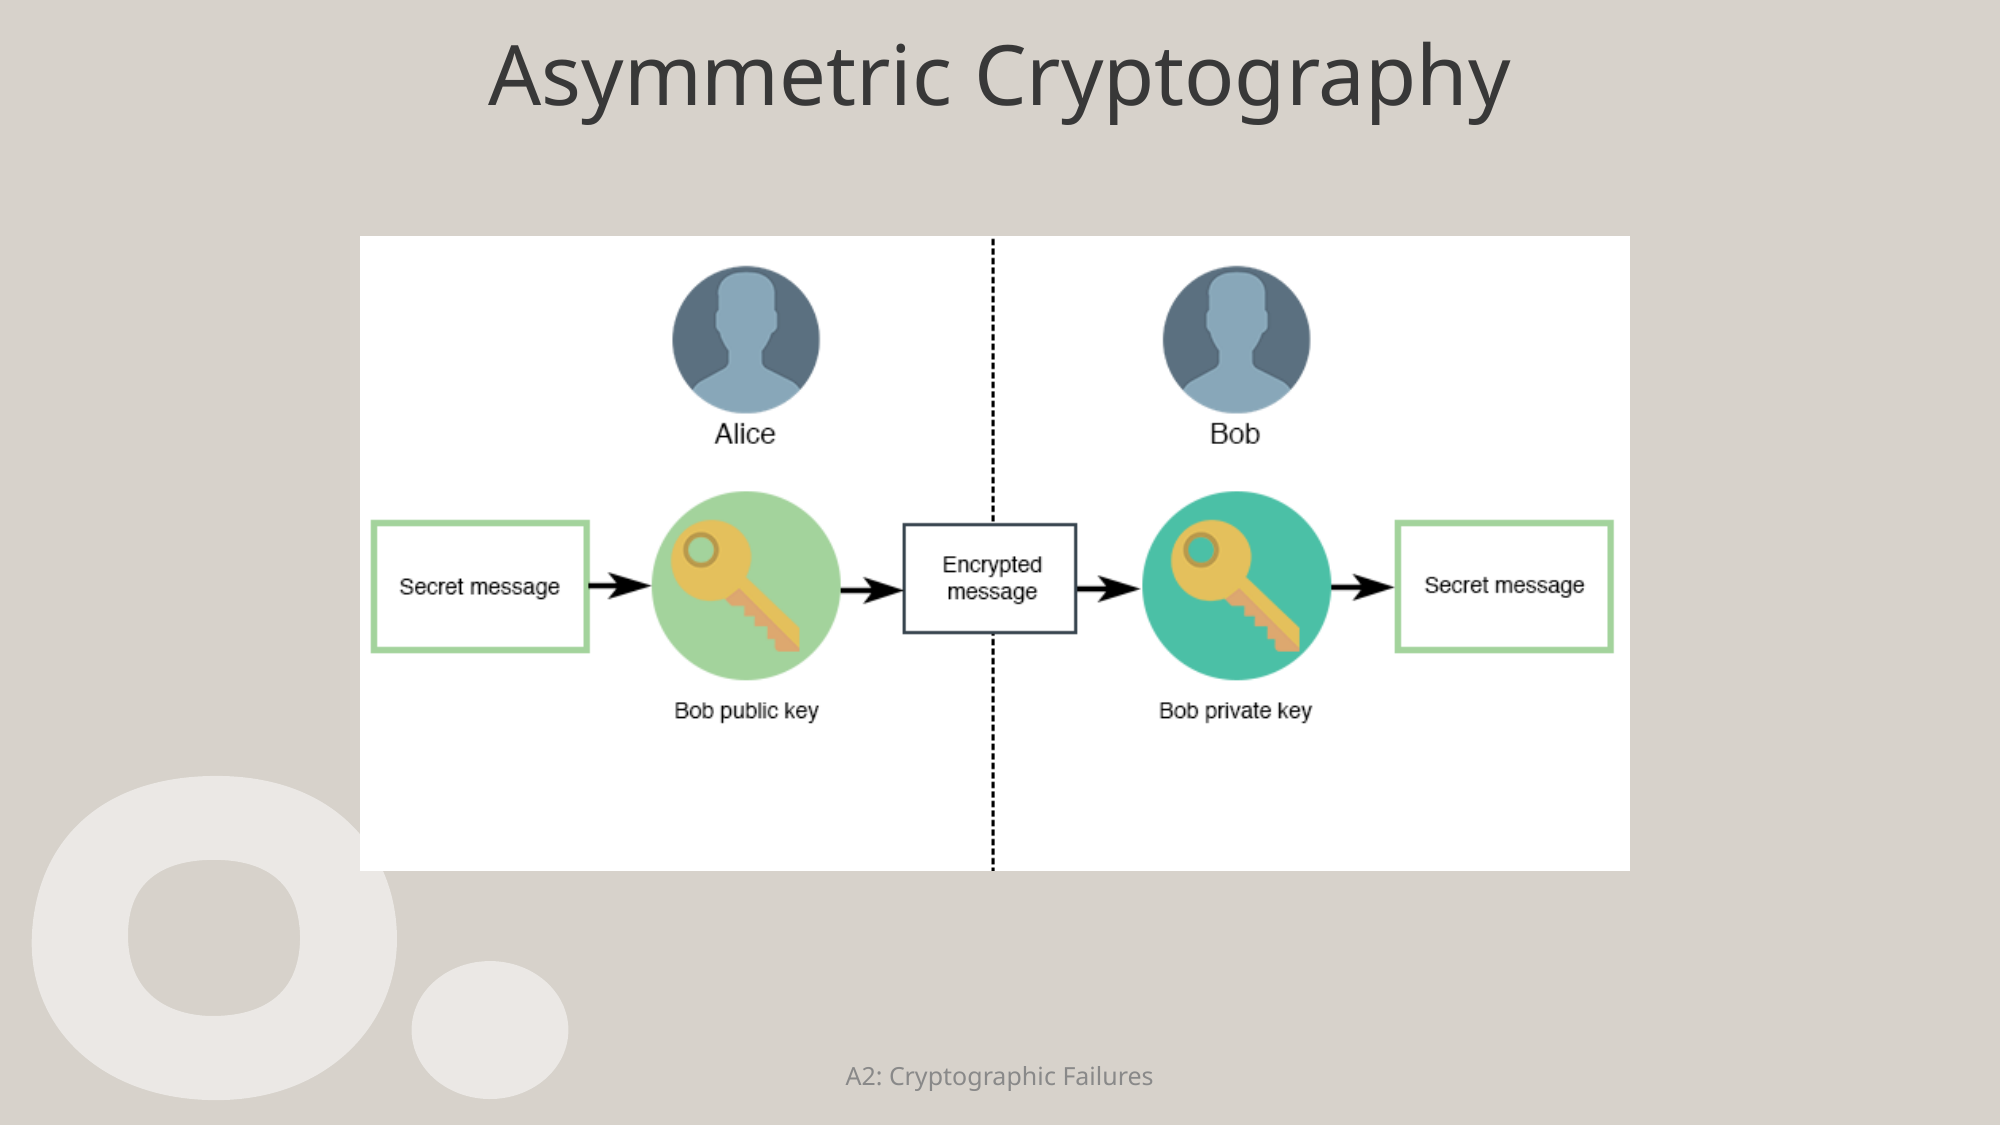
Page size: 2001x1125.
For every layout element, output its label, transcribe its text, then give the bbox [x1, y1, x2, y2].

title Asymmetric Cryptography [0, 22, 2000, 136]
picture [360, 236, 1630, 871]
text_box A2: Cryptographic Failures [662, 1045, 1338, 1106]
